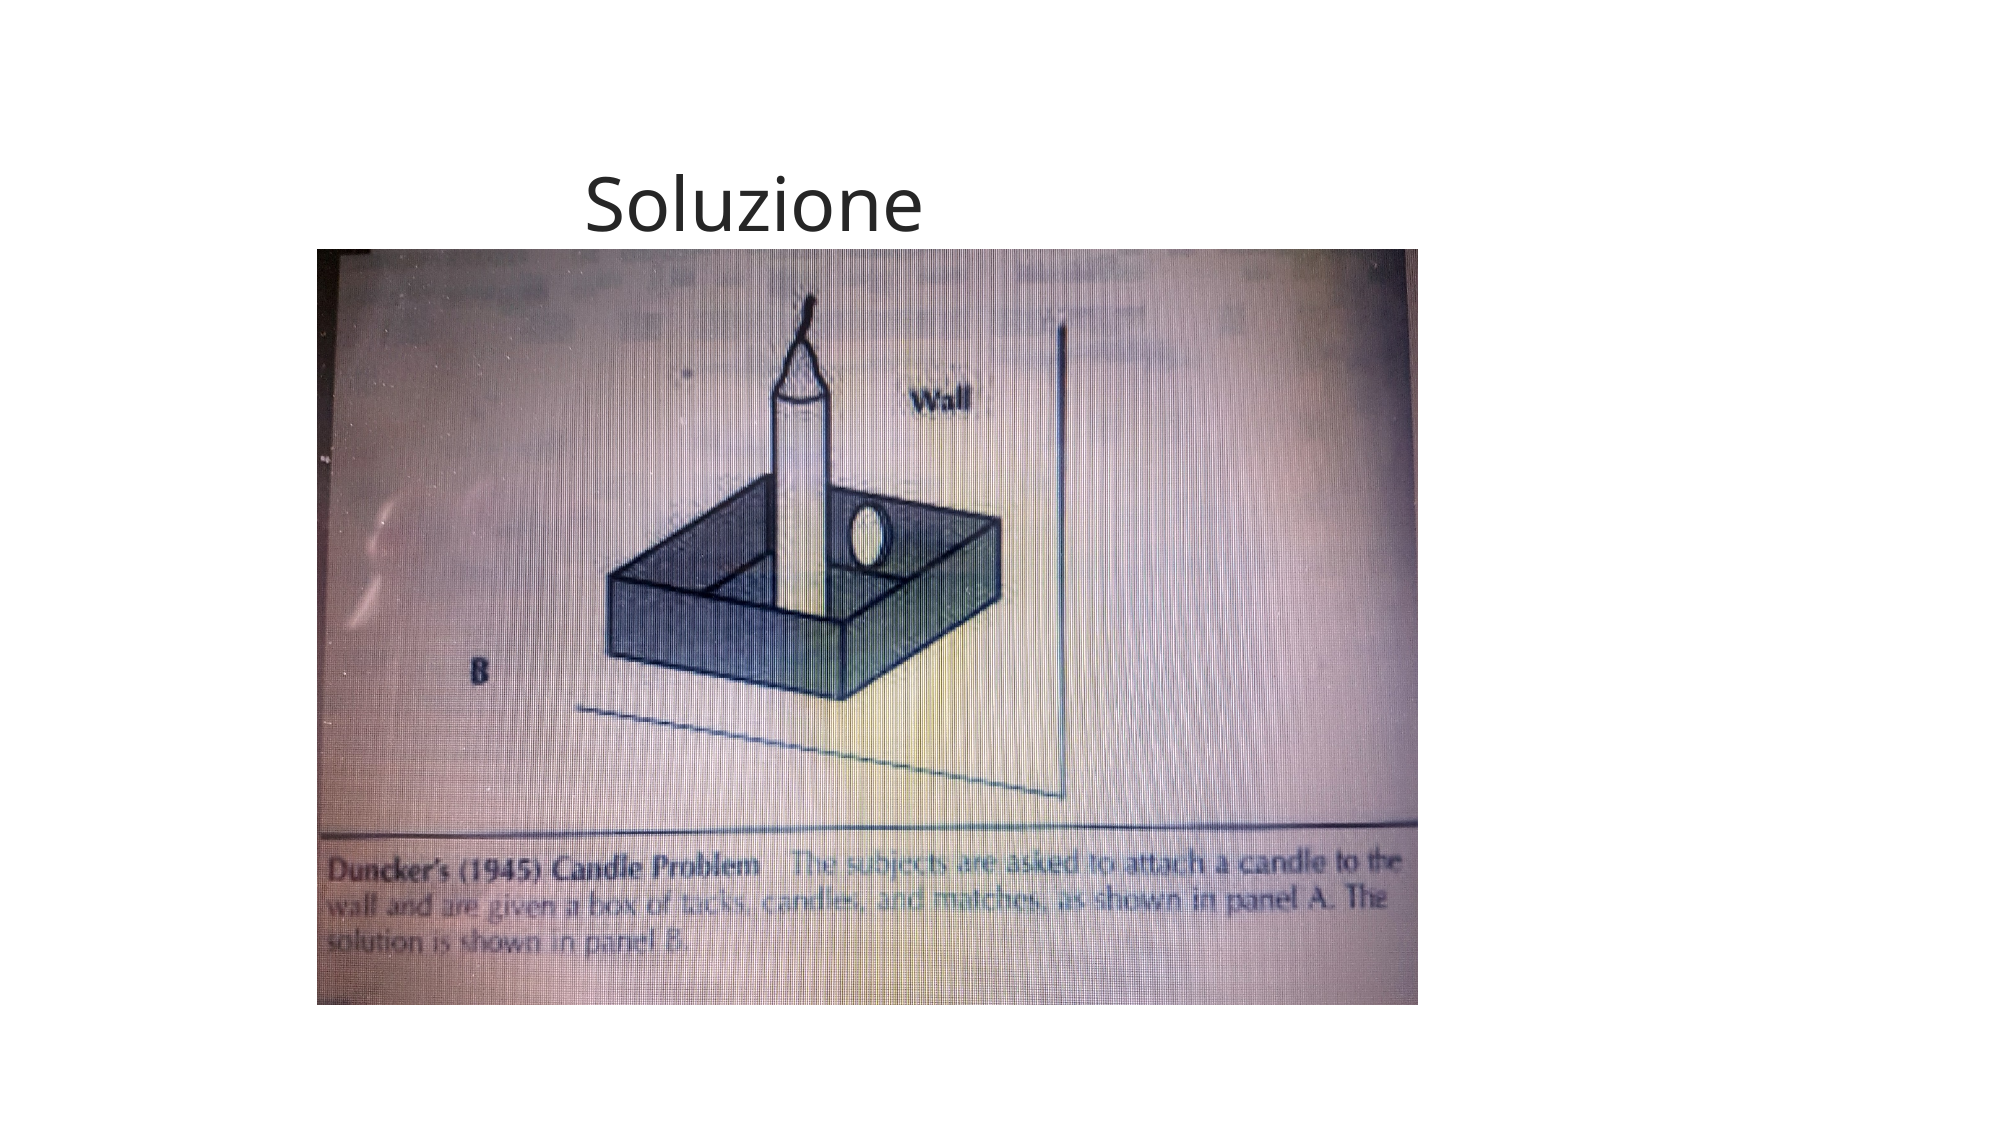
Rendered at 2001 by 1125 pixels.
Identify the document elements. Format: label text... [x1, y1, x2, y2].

picture [317, 249, 1418, 1005]
title Soluzione [569, 102, 1651, 313]
